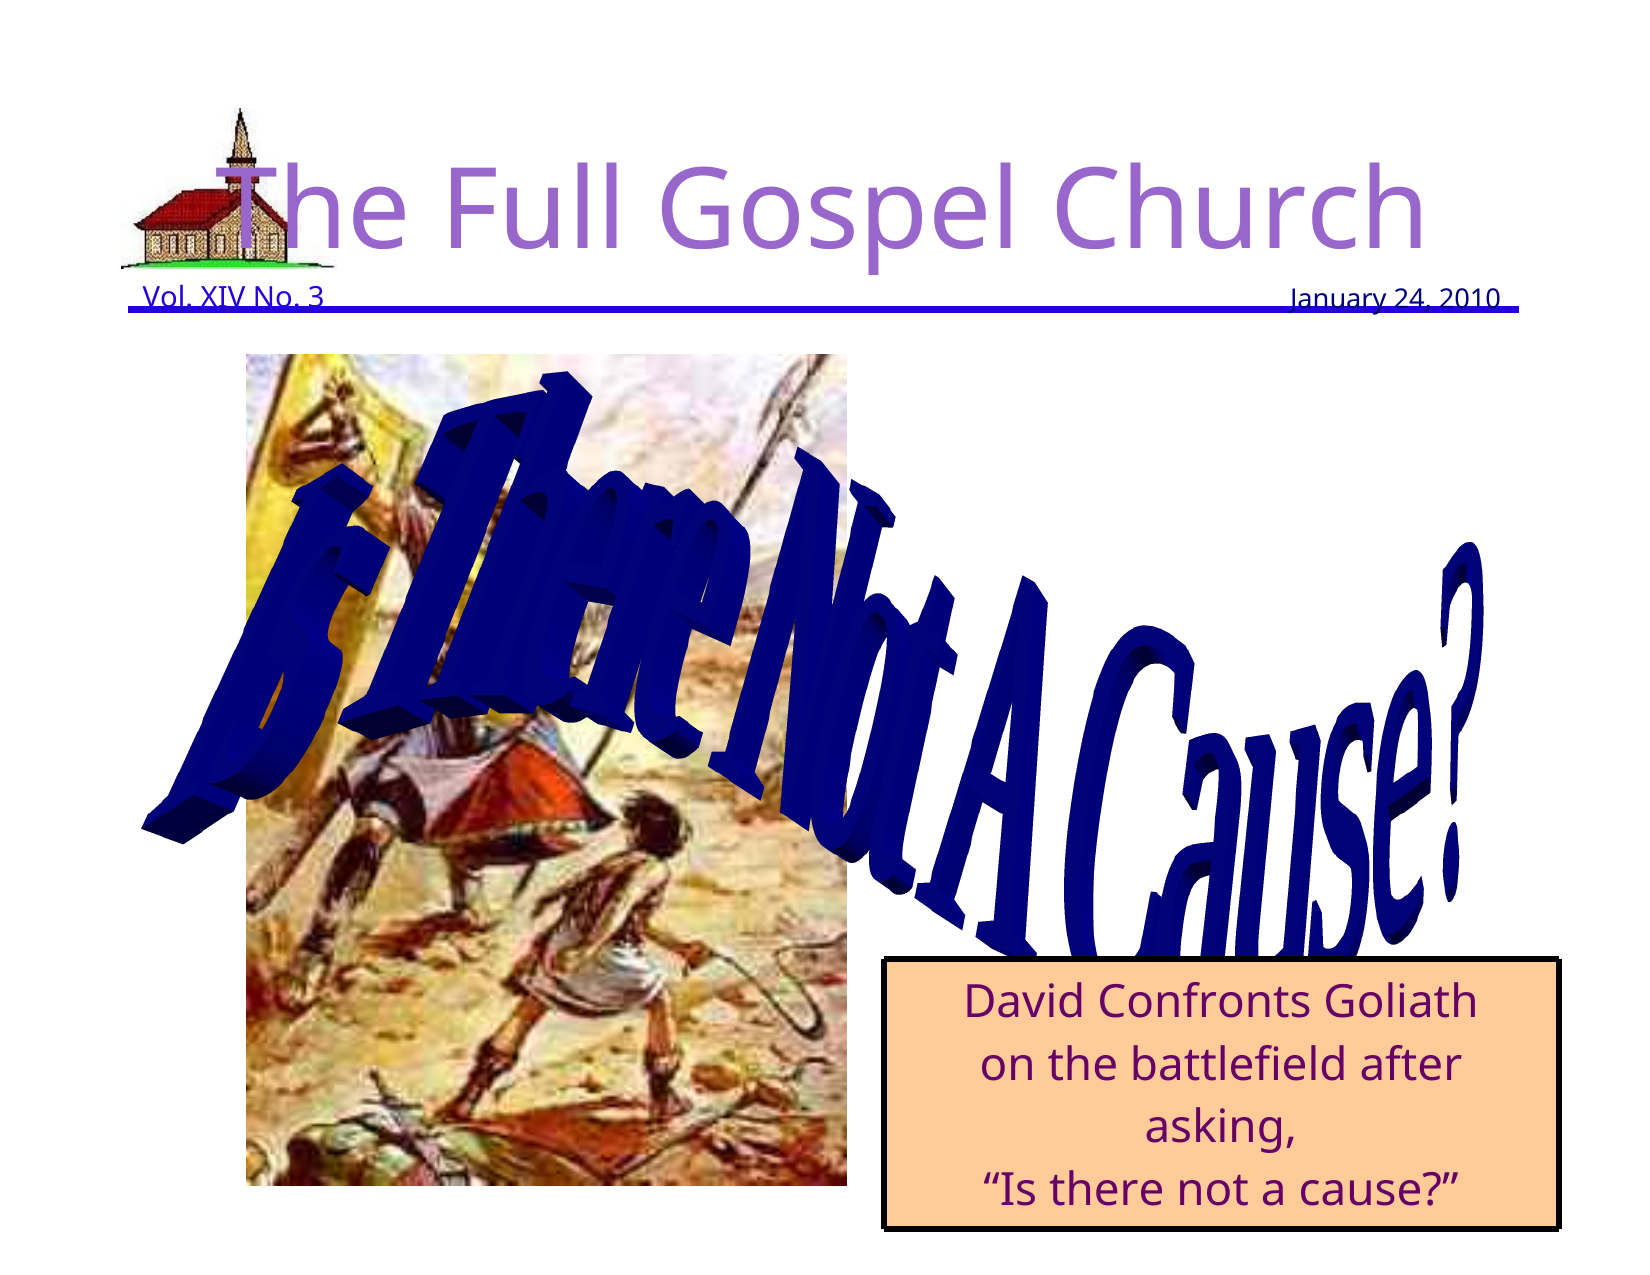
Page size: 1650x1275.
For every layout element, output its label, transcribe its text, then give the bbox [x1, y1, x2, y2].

picture [843, 783, 847, 817]
picture [259, 674, 283, 729]
picture [246, 354, 847, 1186]
text_box The Full Gospel Church [128, 128, 1519, 265]
text_box Vol. XIV No. 3 [128, 268, 476, 306]
text_box Vol. XIV No. 3 [128, 313, 476, 319]
text_box January 24, 2010 [1031, 268, 1519, 323]
text_box David Confronts Goliath on the battlefield after asking, “Is there not a cause?” [883, 958, 1559, 1146]
picture [121, 108, 337, 269]
